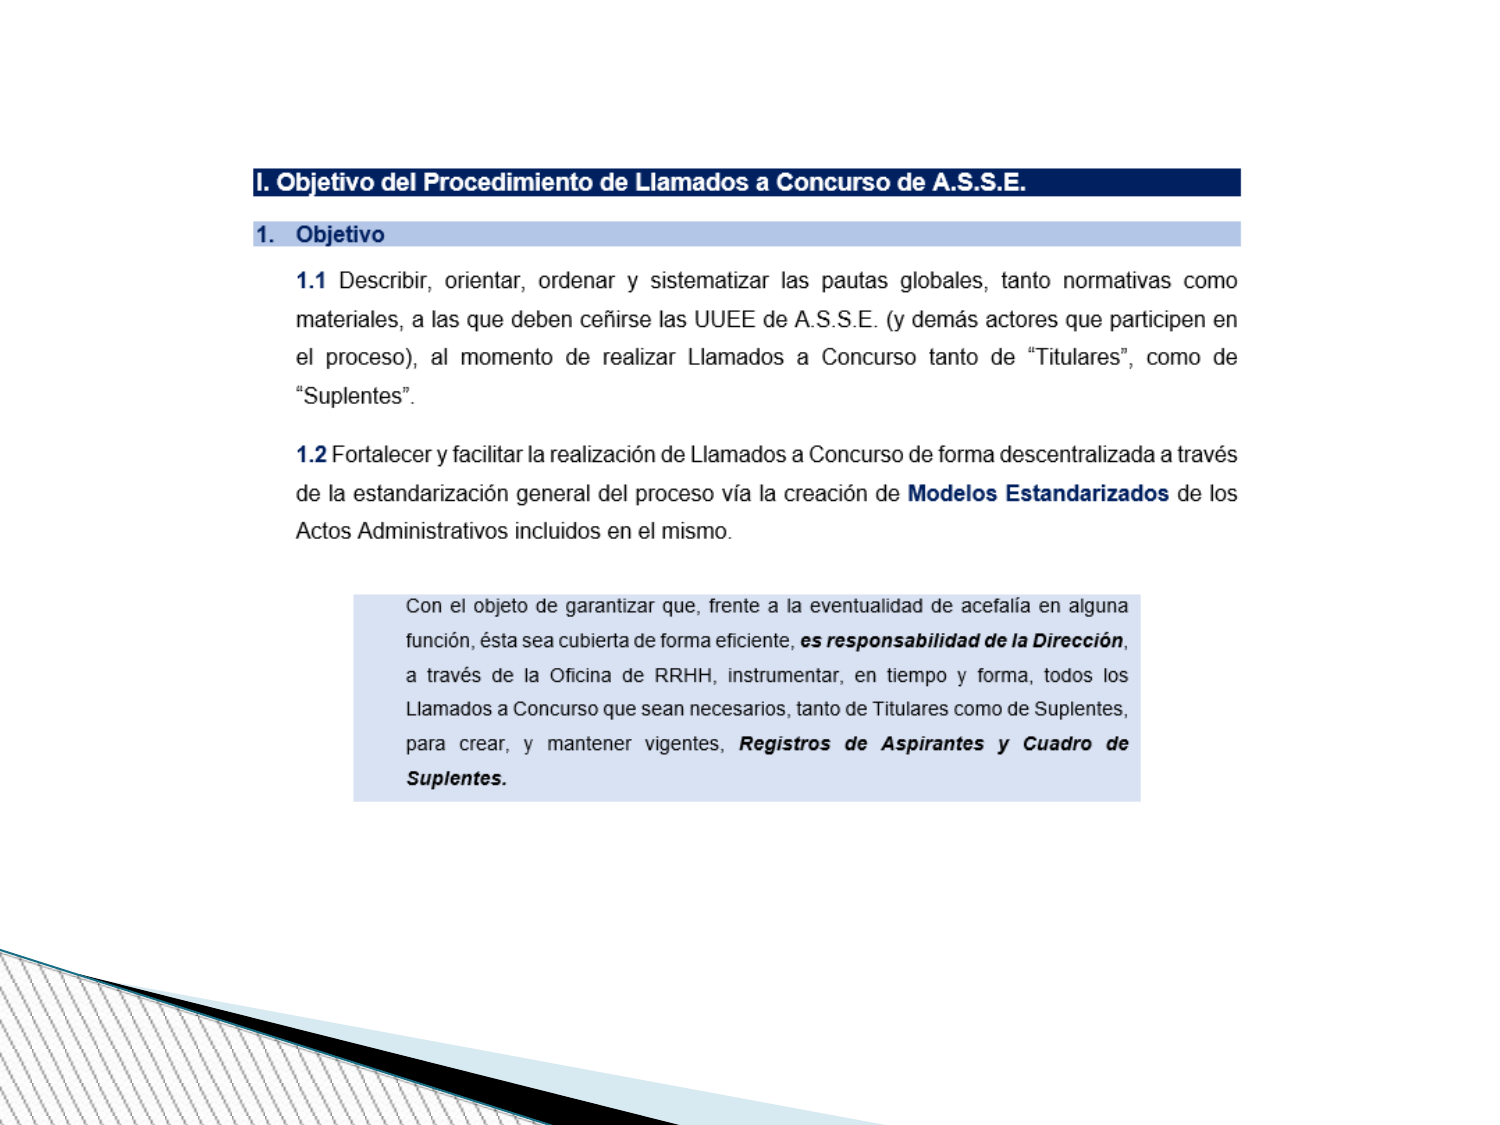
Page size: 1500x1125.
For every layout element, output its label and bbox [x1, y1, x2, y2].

picture [0, 953, 536, 1125]
picture [227, 145, 1262, 834]
